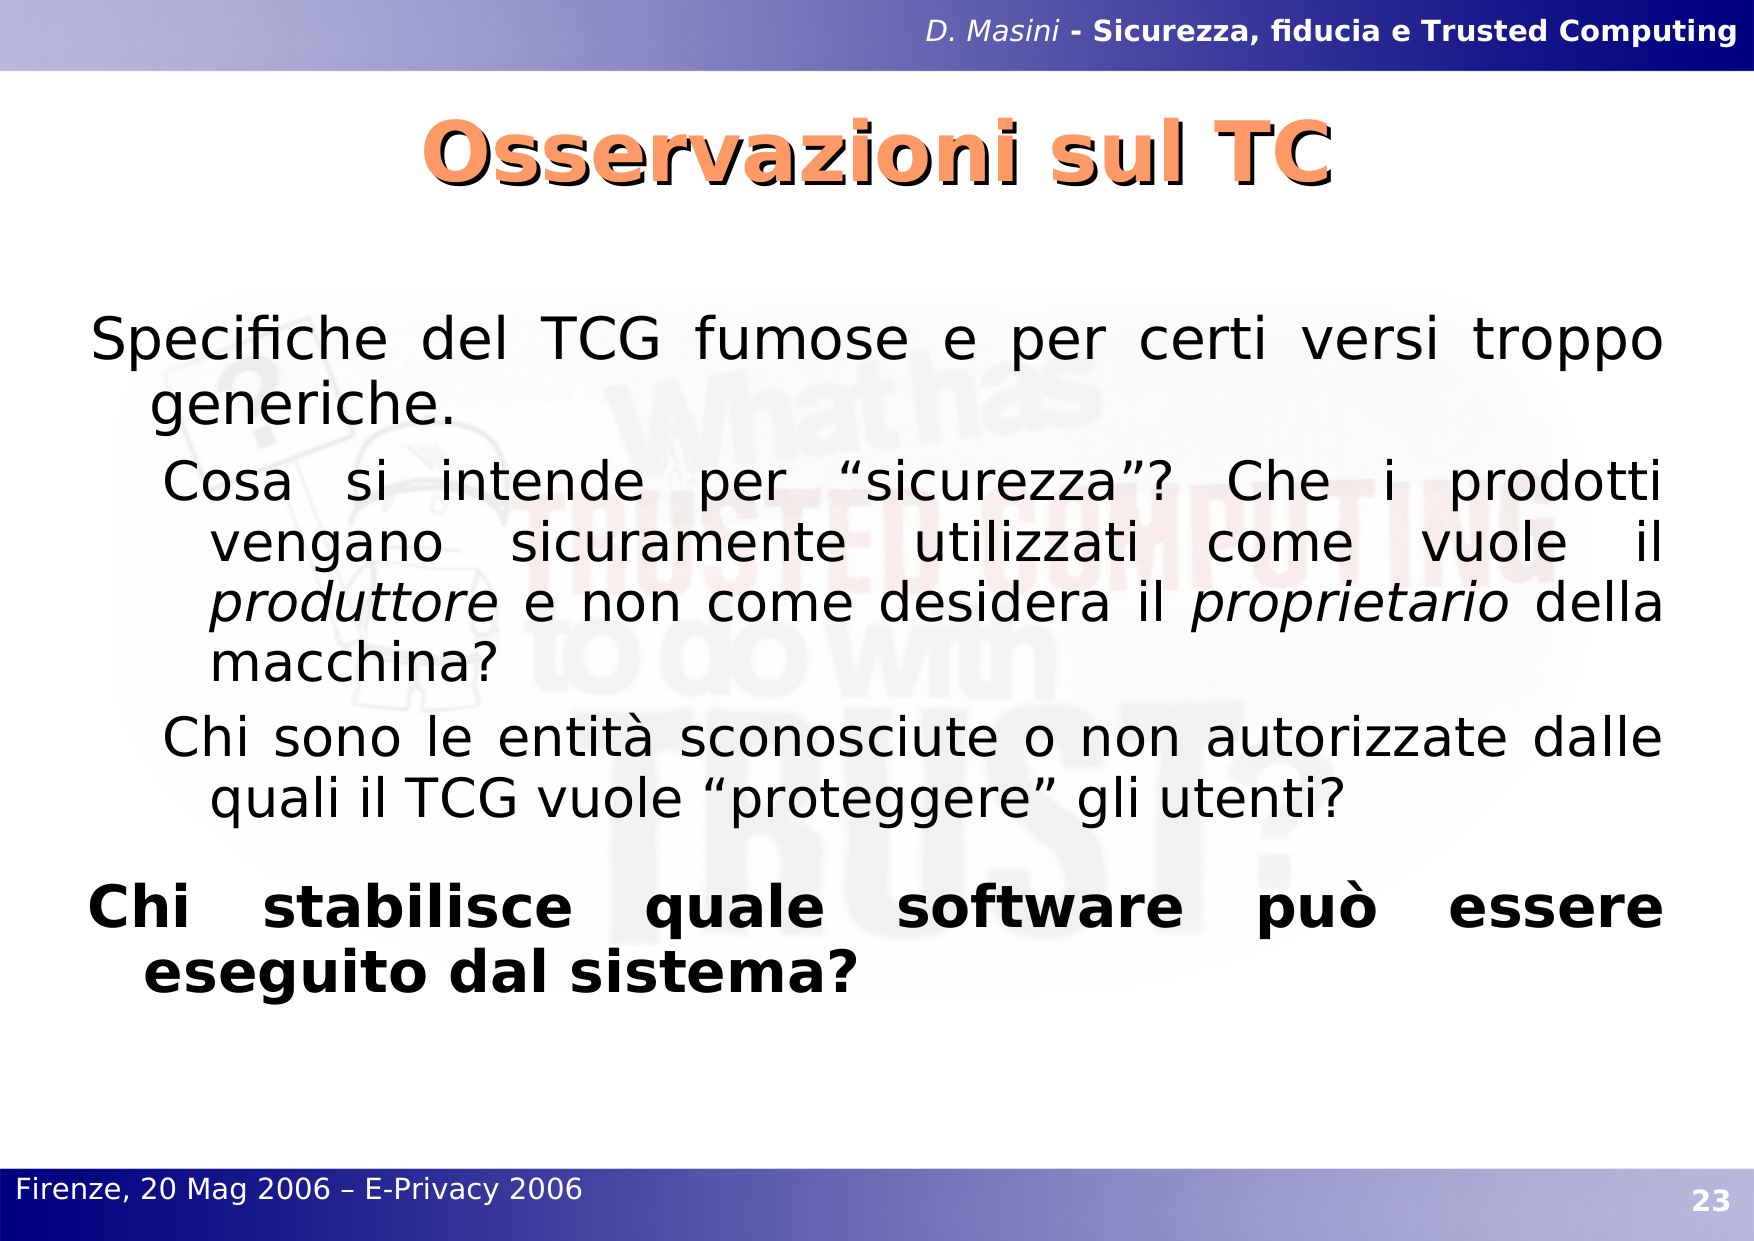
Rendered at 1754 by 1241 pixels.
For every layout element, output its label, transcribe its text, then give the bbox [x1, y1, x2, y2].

title Osservazioni sul TC [87, 49, 1667, 257]
text_box Firenze, 20 Mag 2006 – E-Privacy 2006 [0, 1175, 1314, 1234]
list Specifiche del TCG fumose e per certi versi troppo generiche. Cosa si intende per “sicurezza”? Che i prodotti vengano sicuramente utilizzati come vuole il produttore e non come desidera il proprietario della macchina? Chi sono le entità sconosciute o non autorizzate dalle quali il TCG vuole “proteggere” gli utenti? Chi stabilisce quale software può essere eseguito dal sistema? [87, 307, 1667, 1155]
text_box D. Masini - Sicurezza, fiducia e Trusted Computing [602, 7, 1754, 63]
text_box <number> [1641, 1185, 1732, 1223]
picture [0, 0, 1754, 1241]
